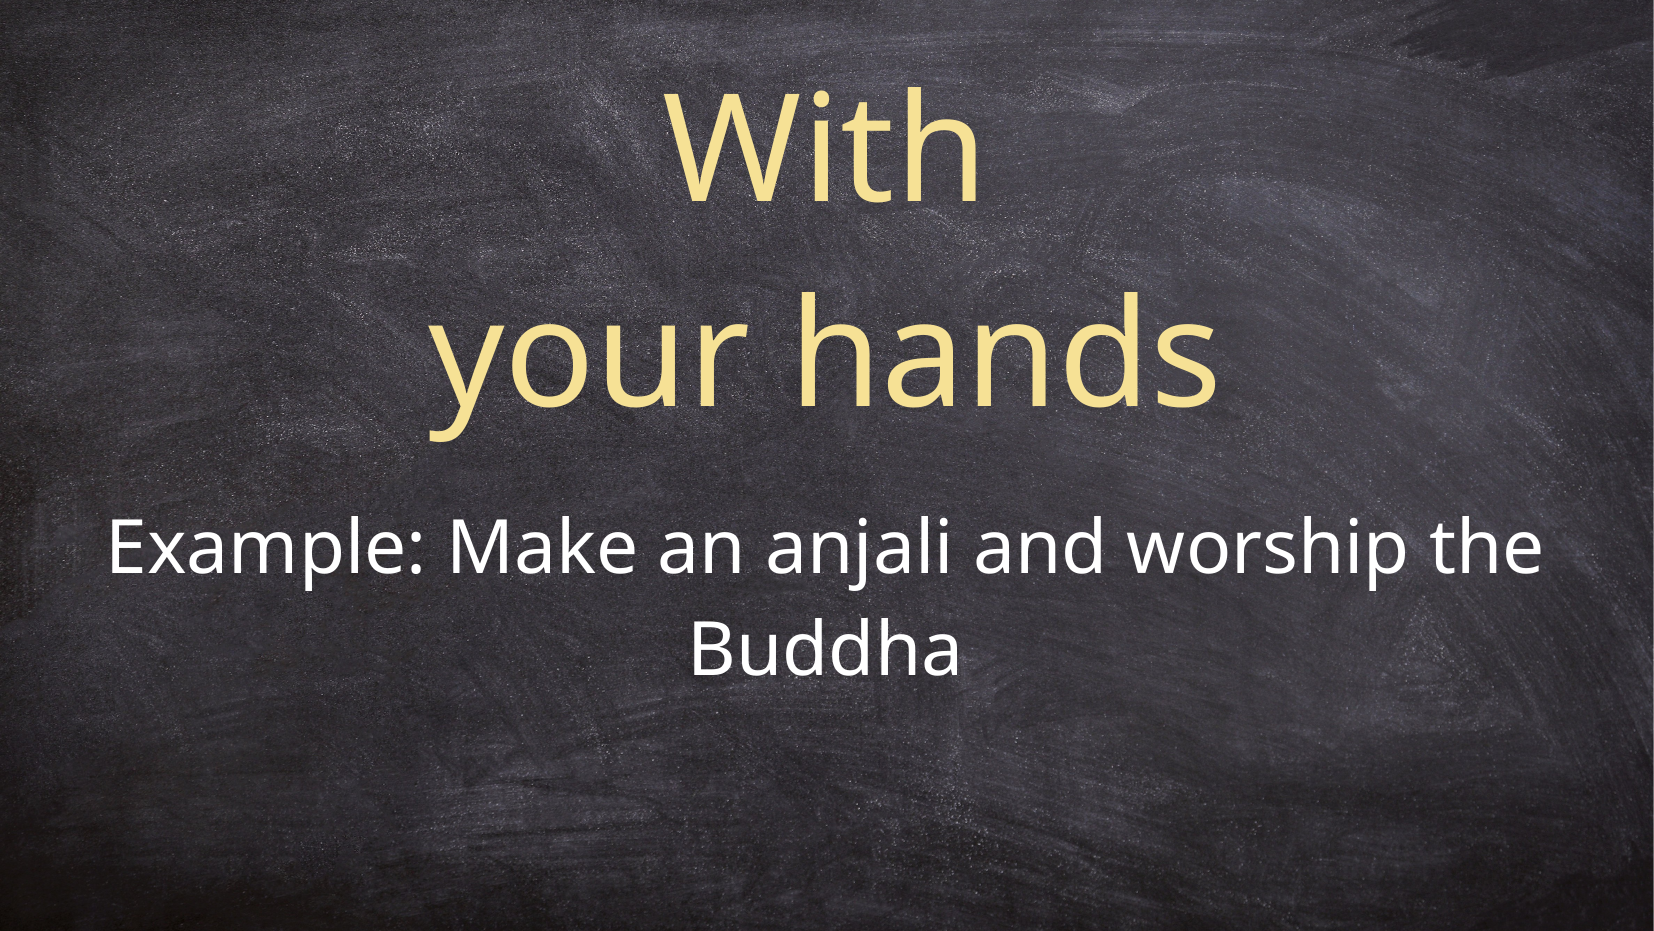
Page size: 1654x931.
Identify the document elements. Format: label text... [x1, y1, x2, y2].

subtitle With your hands Example: Make an anjali and worship the Buddha [81, 41, 1570, 875]
picture [0, 0, 1654, 931]
